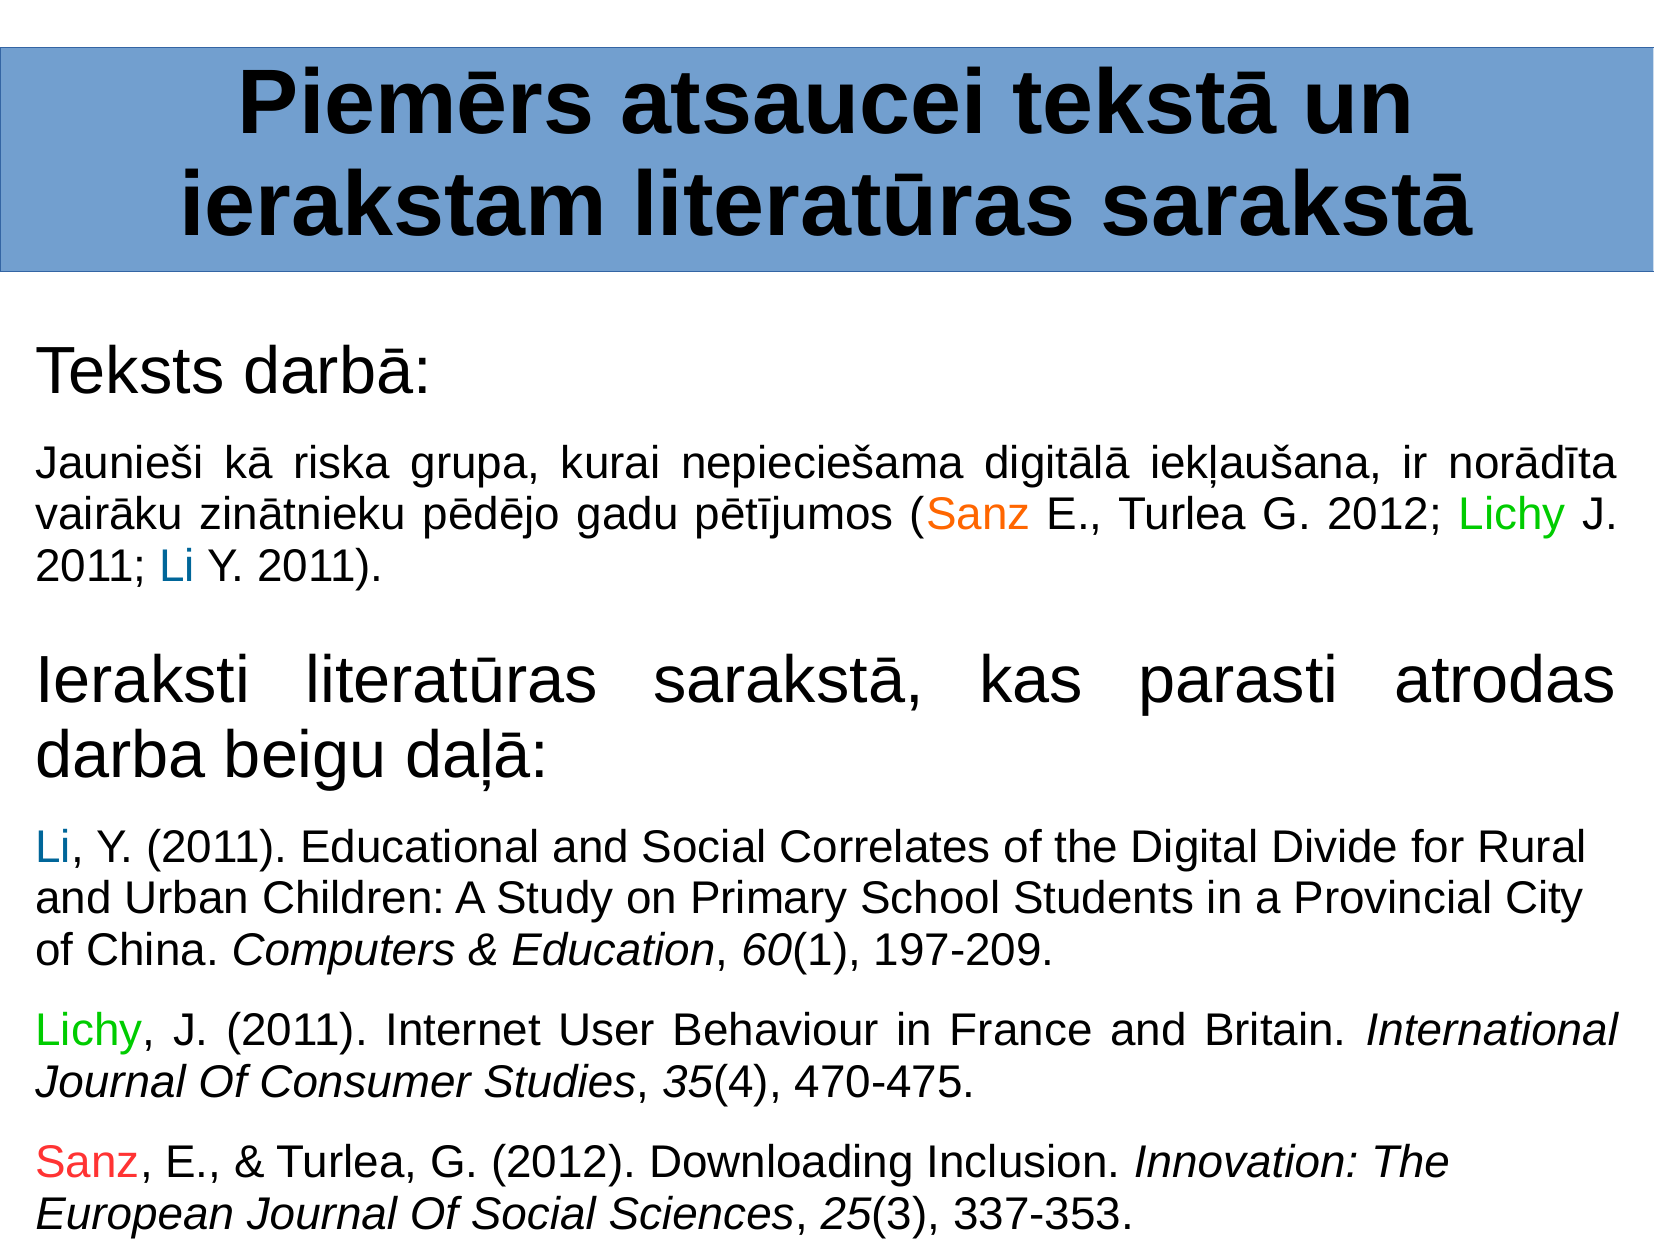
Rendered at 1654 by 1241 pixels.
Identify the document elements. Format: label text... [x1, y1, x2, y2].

title Piemērs atsaucei tekstā un ierakstam literatūras sarakstā [82, 49, 1571, 257]
list Teksts darbā: Jaunieši kā riska grupa, kurai nepieciešama digitālā iekļaušana, ir norādīta vairāku zinātnieku pēdējo gadu pētījumos (Sanz E., Turlea G. 2012; Lichy J. 2011; Li Y. 2011). Ieraksti literatūras sarakstā, kas parasti atrodas darba beigu daļā: Li, Y. (2011). Educational and Social Correlates of the Digital Divide for Rural and Urban Children: A Study on Primary School Students in a Provincial City of China. Computers & Education, 60(1), 197-209. Lichy, J. (2011). Internet User Behaviour in France and Britain. International Journal Of Consumer Studies, 35(4), 470-475. Sanz, E., & Turlea, G. (2012). Downloading Inclusion. Innovation: The European Journal Of Social Sciences, 25(3), 337-353. [35, 295, 1619, 1241]
text_box [0, 47, 1654, 272]
